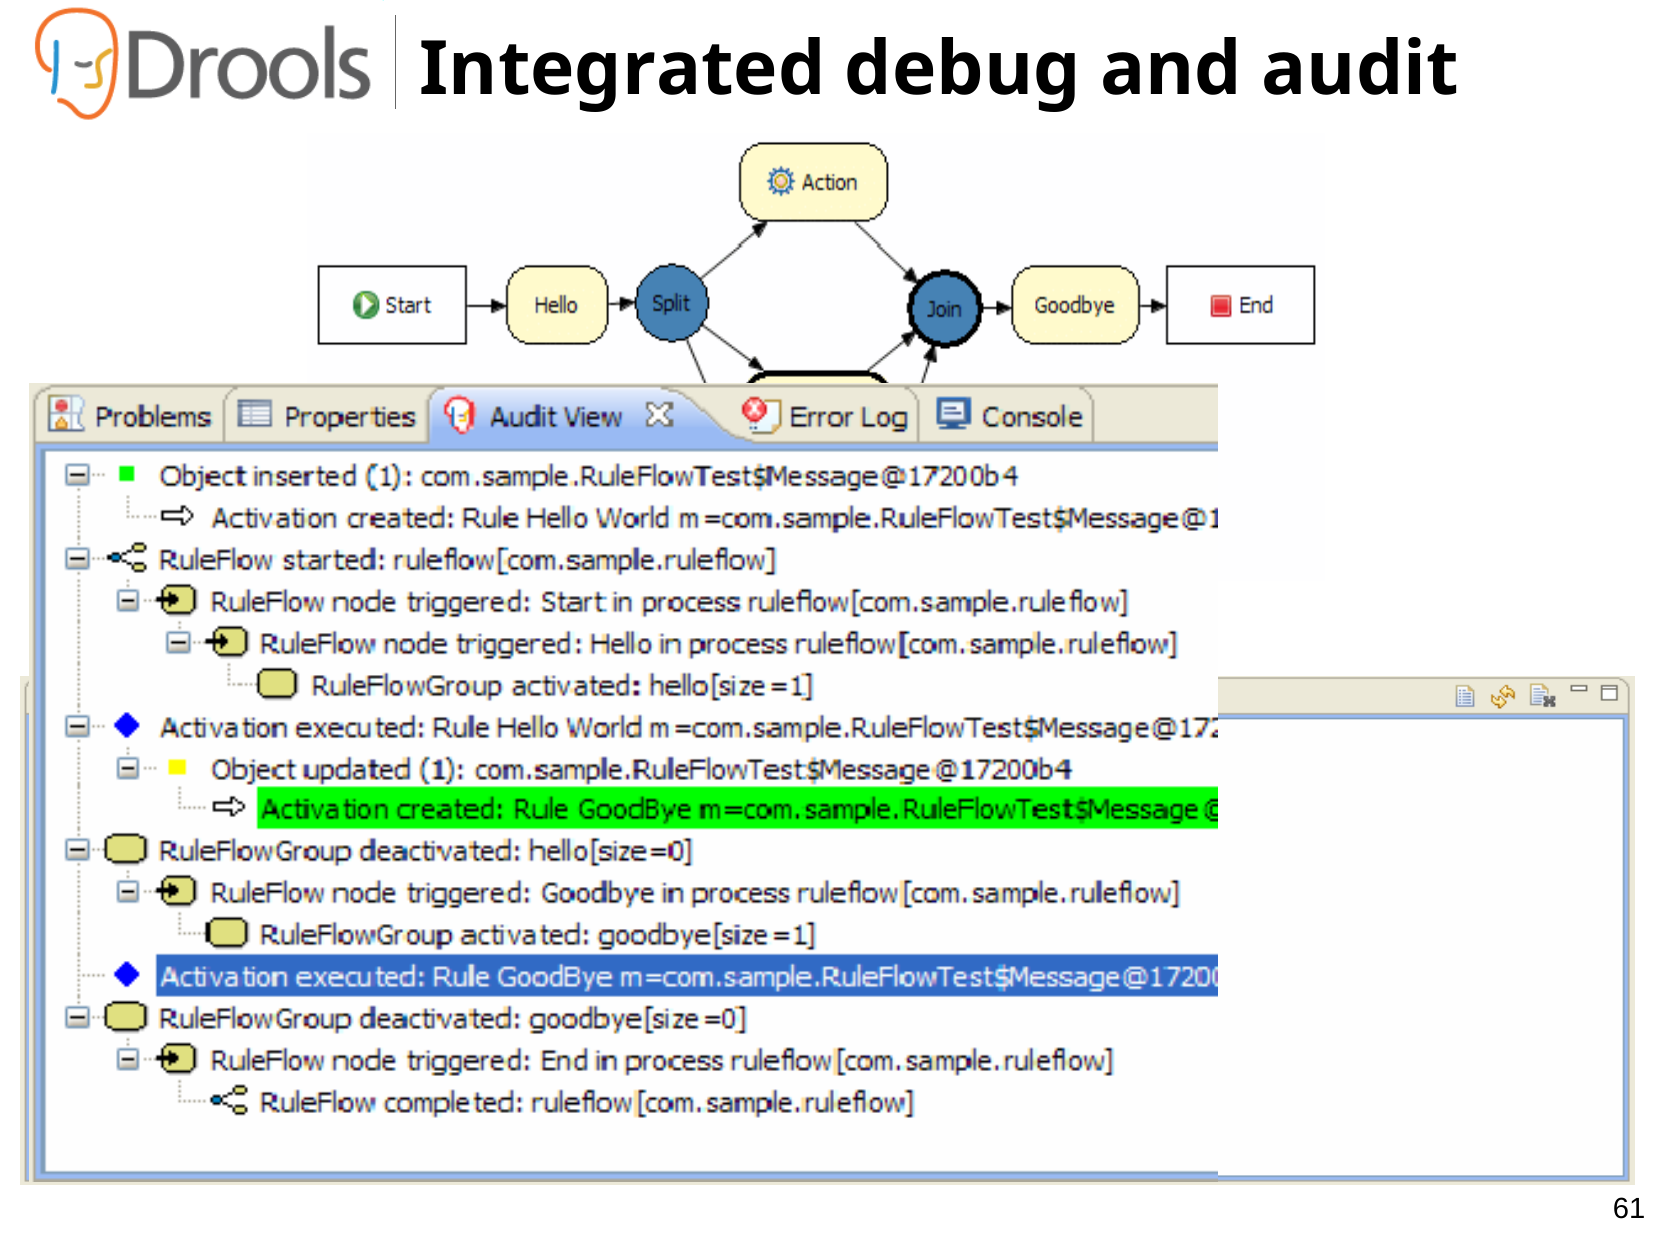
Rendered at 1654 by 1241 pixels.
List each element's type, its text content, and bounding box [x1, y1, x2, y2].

picture [29, 0, 384, 126]
picture [20, 133, 1636, 1186]
title Integrated debug and audit [419, 12, 1630, 118]
